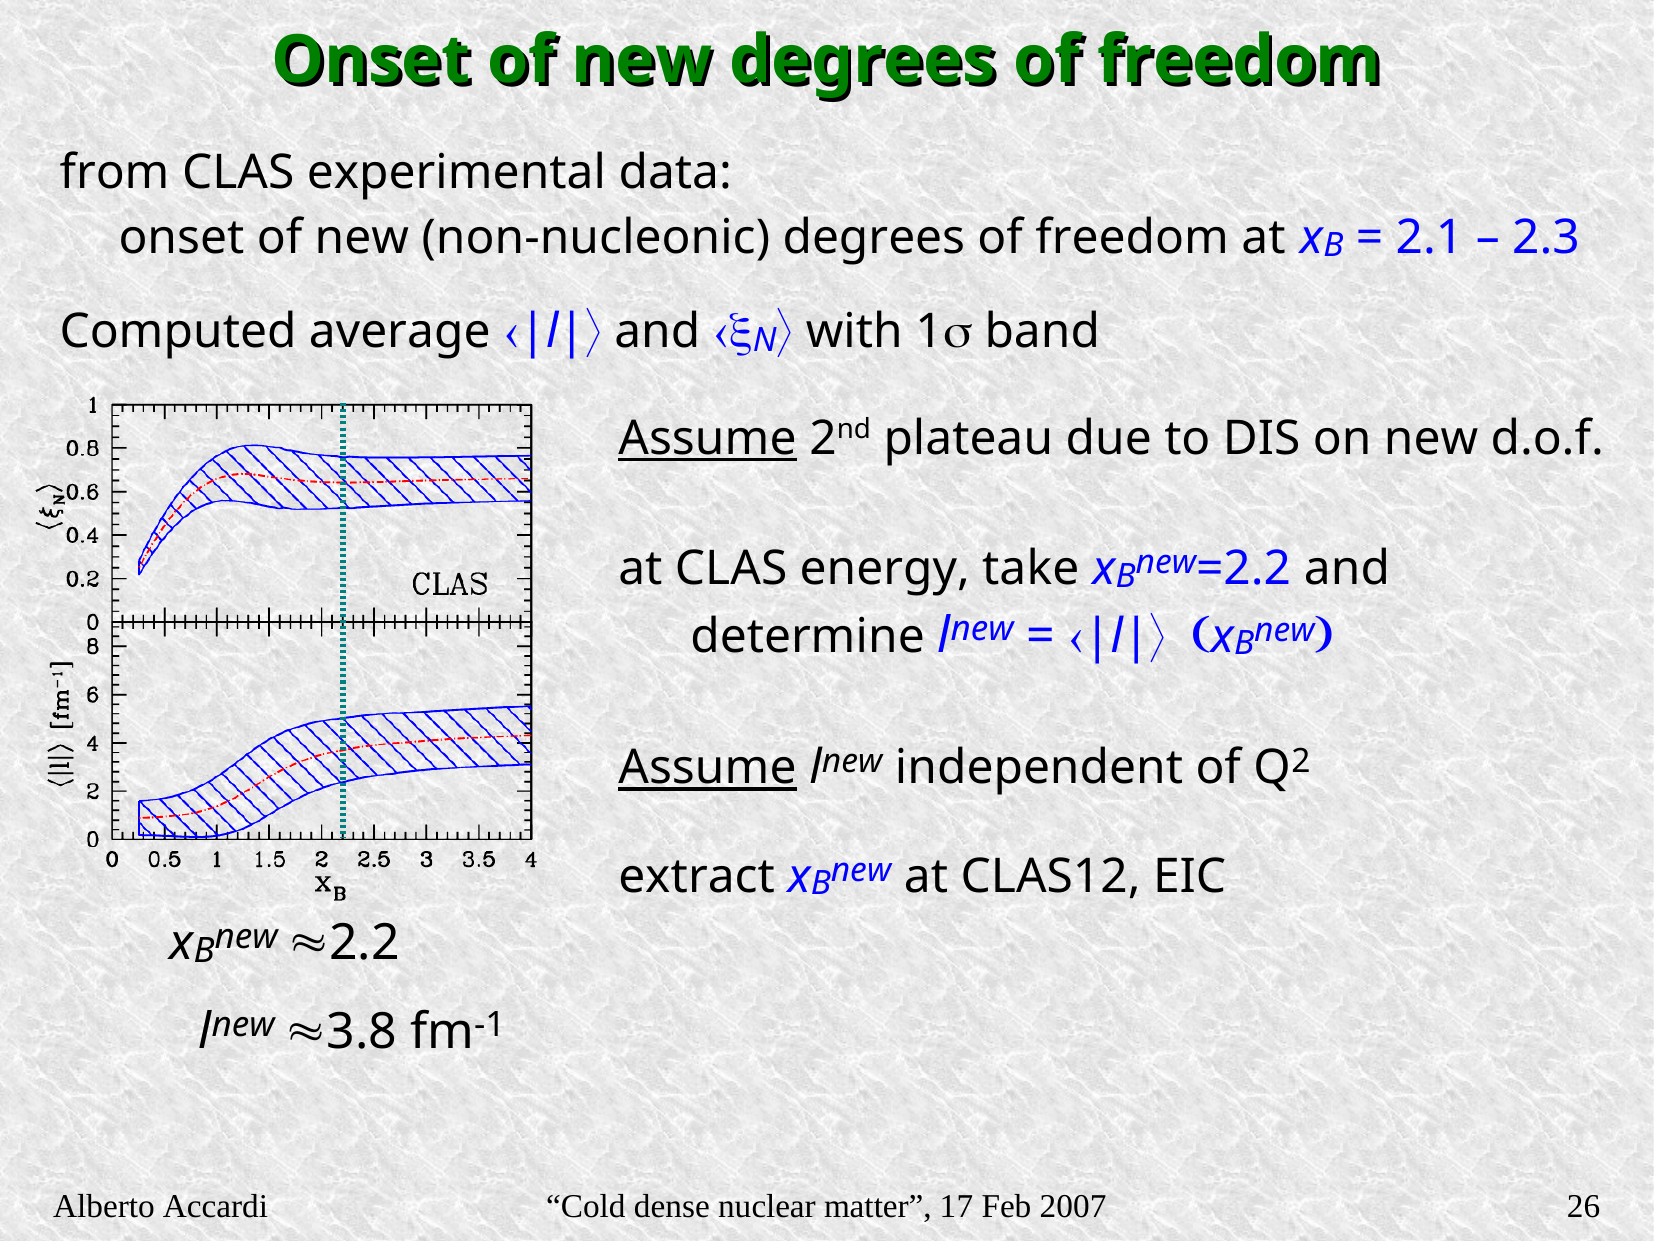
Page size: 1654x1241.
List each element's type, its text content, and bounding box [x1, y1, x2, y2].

text_box from CLAS experimental data: onset of new (non-nucleonic) degrees of freedom at xB = 2.1 – 2.3 [44, 129, 1654, 272]
text_box Onset of new degrees of freedom [29, 4, 1624, 132]
picture [0, 0, 1654, 1241]
text_box Assume 2nd plateau due to DIS on new d.o.f. at CLAS energy, take xBnew=2.2 and determine lnew = |l| (xBnew) Assume lnew independent of Q2 extract xBnew at CLAS12, EIC [544, 395, 1639, 977]
text_box Computed average |l| and xN with 1s band [44, 289, 1654, 377]
text_box lnew 3.8 fm-1 [183, 987, 499, 1074]
text_box xBnew 2.2 [154, 898, 397, 992]
